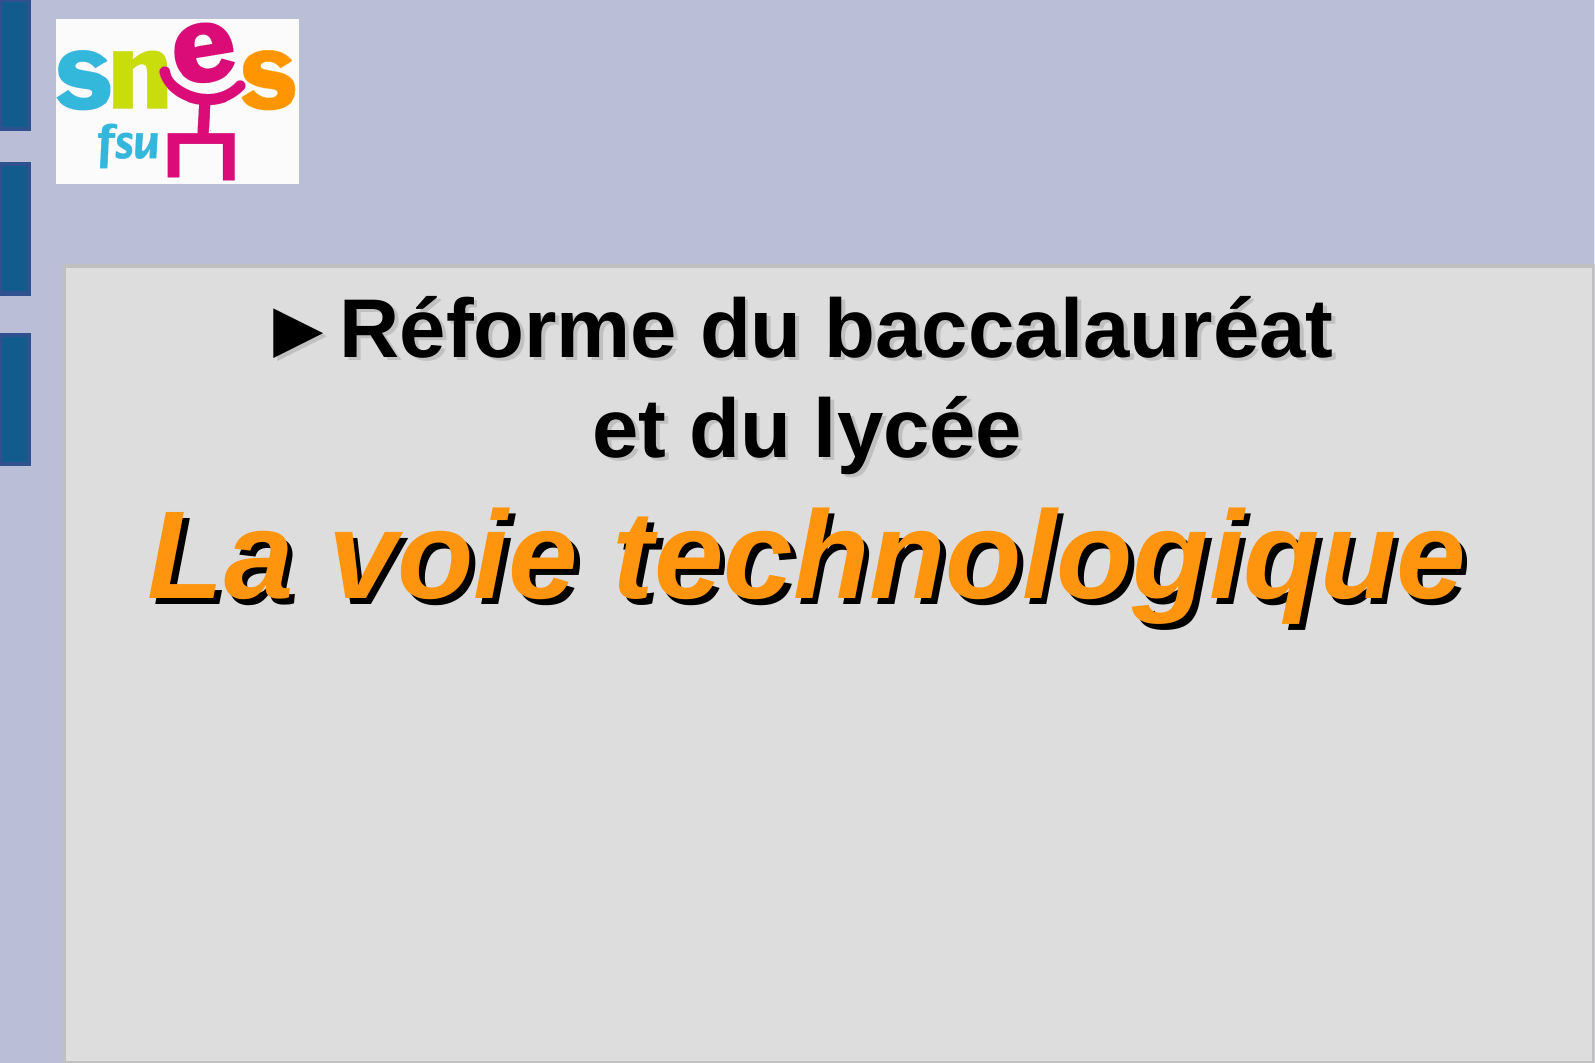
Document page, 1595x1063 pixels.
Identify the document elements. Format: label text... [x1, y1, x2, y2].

title ►Réforme du baccalauréat et du lycée La voie technologique [126, 153, 1489, 745]
picture [56, 19, 299, 184]
